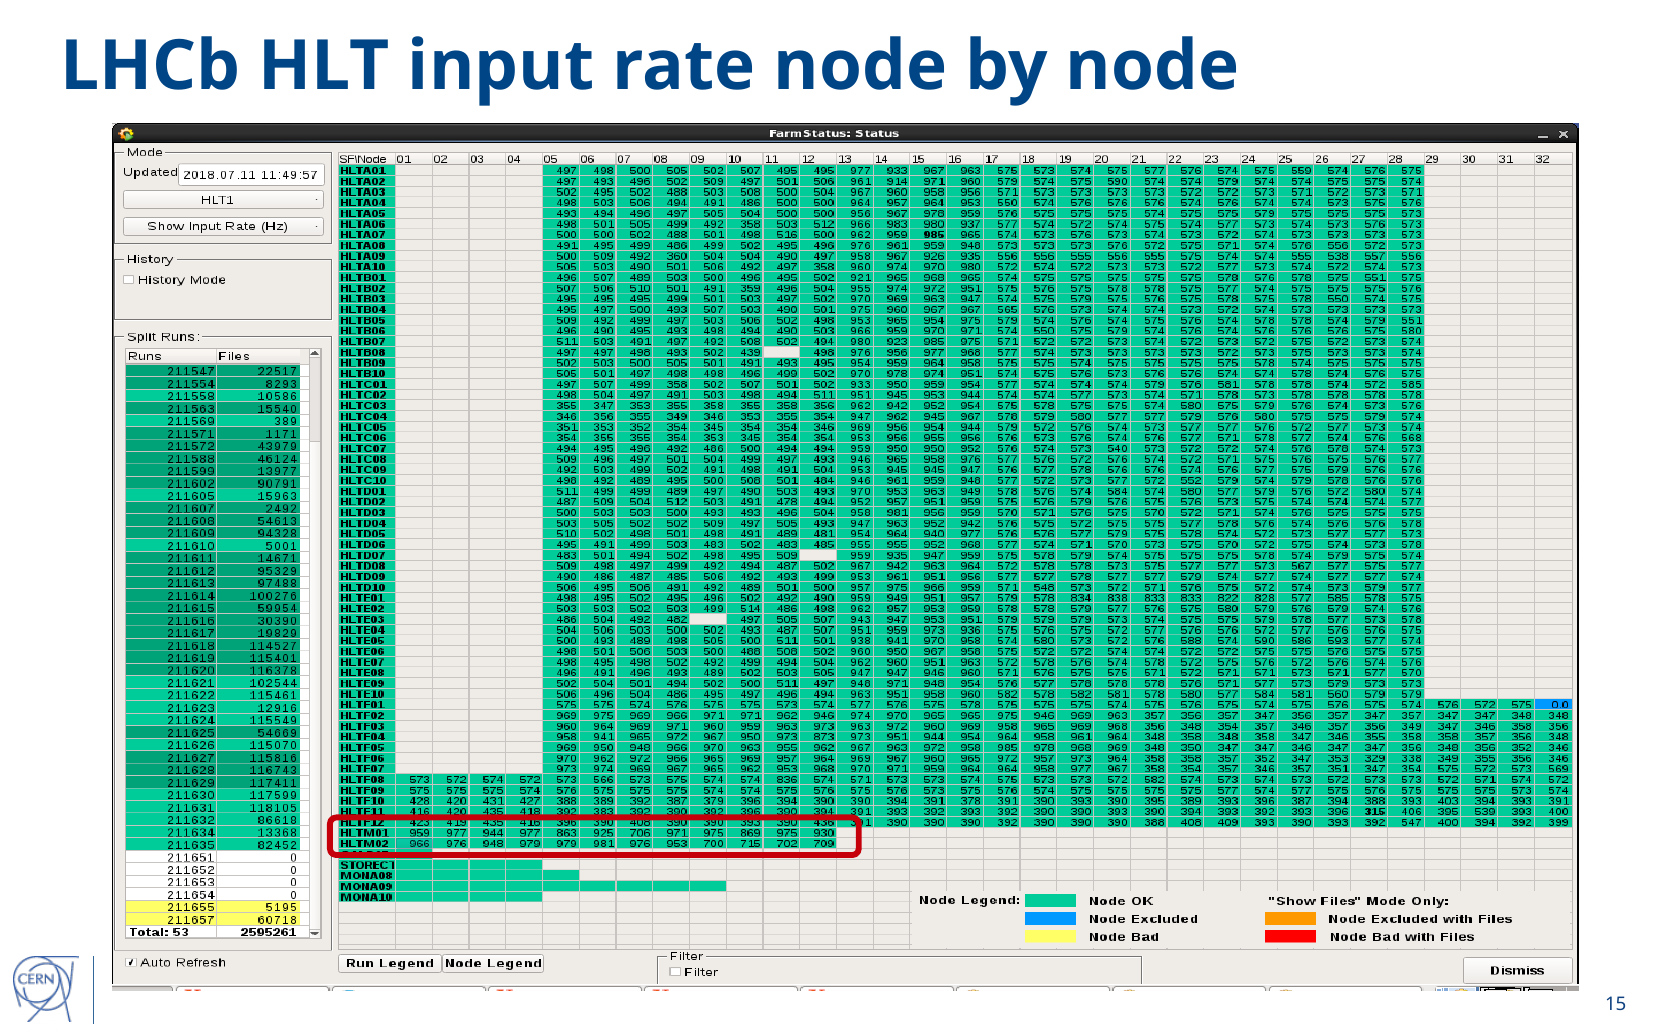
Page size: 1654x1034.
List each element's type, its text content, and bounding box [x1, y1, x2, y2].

title LHCb HLT input rate node by node [60, 0, 1528, 138]
picture [112, 123, 1579, 991]
picture [13, 956, 79, 1032]
